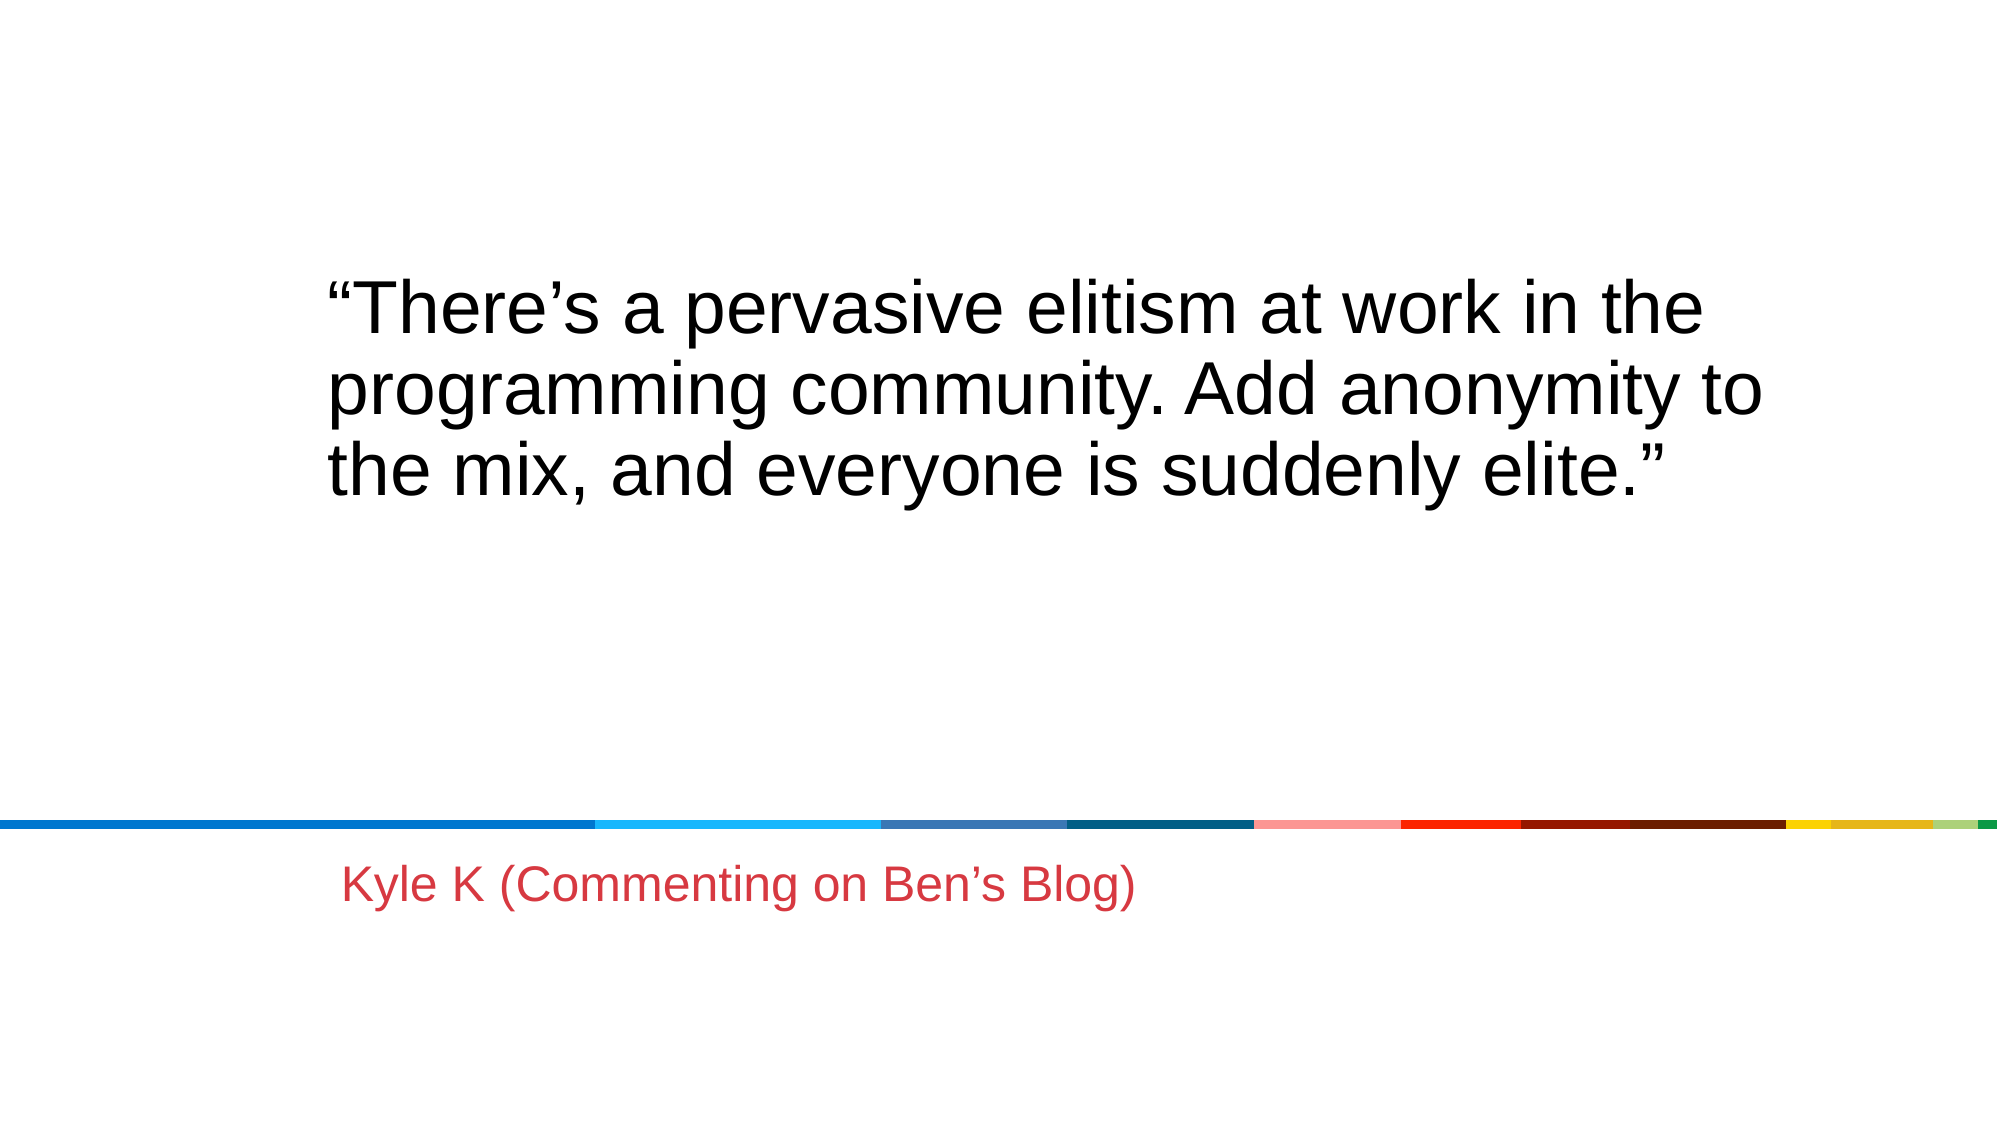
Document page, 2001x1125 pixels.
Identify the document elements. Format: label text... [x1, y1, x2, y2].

text_box [0, 820, 1997, 829]
text_box “There’s a pervasive elitism at work in the programming community. Add anonymity to the mix, and everyone is suddenly elite.” [312, 261, 1787, 479]
text_box Kyle K (Commenting on Ben’s Blog) [325, 843, 1220, 927]
